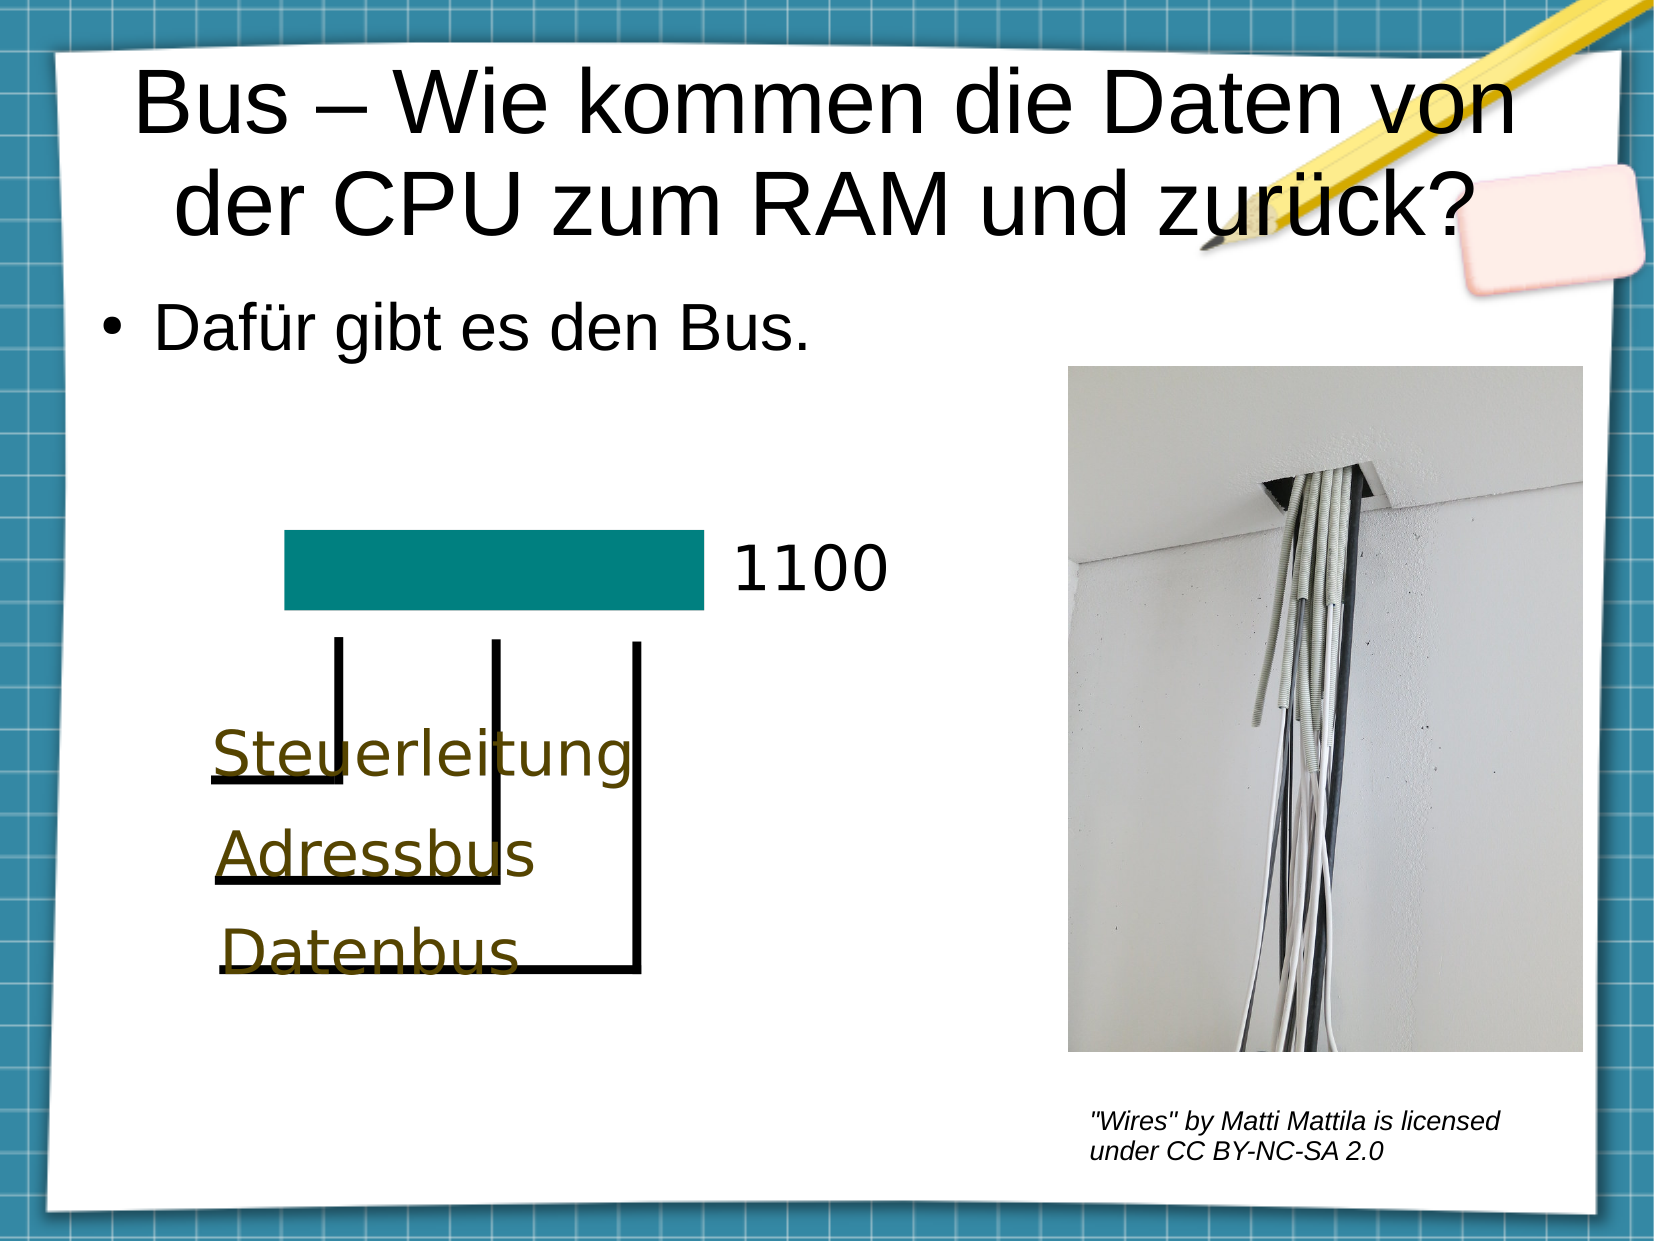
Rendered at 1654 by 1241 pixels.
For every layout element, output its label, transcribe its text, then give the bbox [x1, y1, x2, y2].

text_box "Wires" by Matti Mattila is licensed under CC BY-NC-SA 2.0 [1074, 1098, 1515, 1174]
list Dafür gibt es den Bus. [82, 290, 851, 381]
title Bus – Wie kommen die Daten von der CPU zum RAM und zurück? [82, 49, 1571, 257]
picture [0, 0, 1654, 1241]
